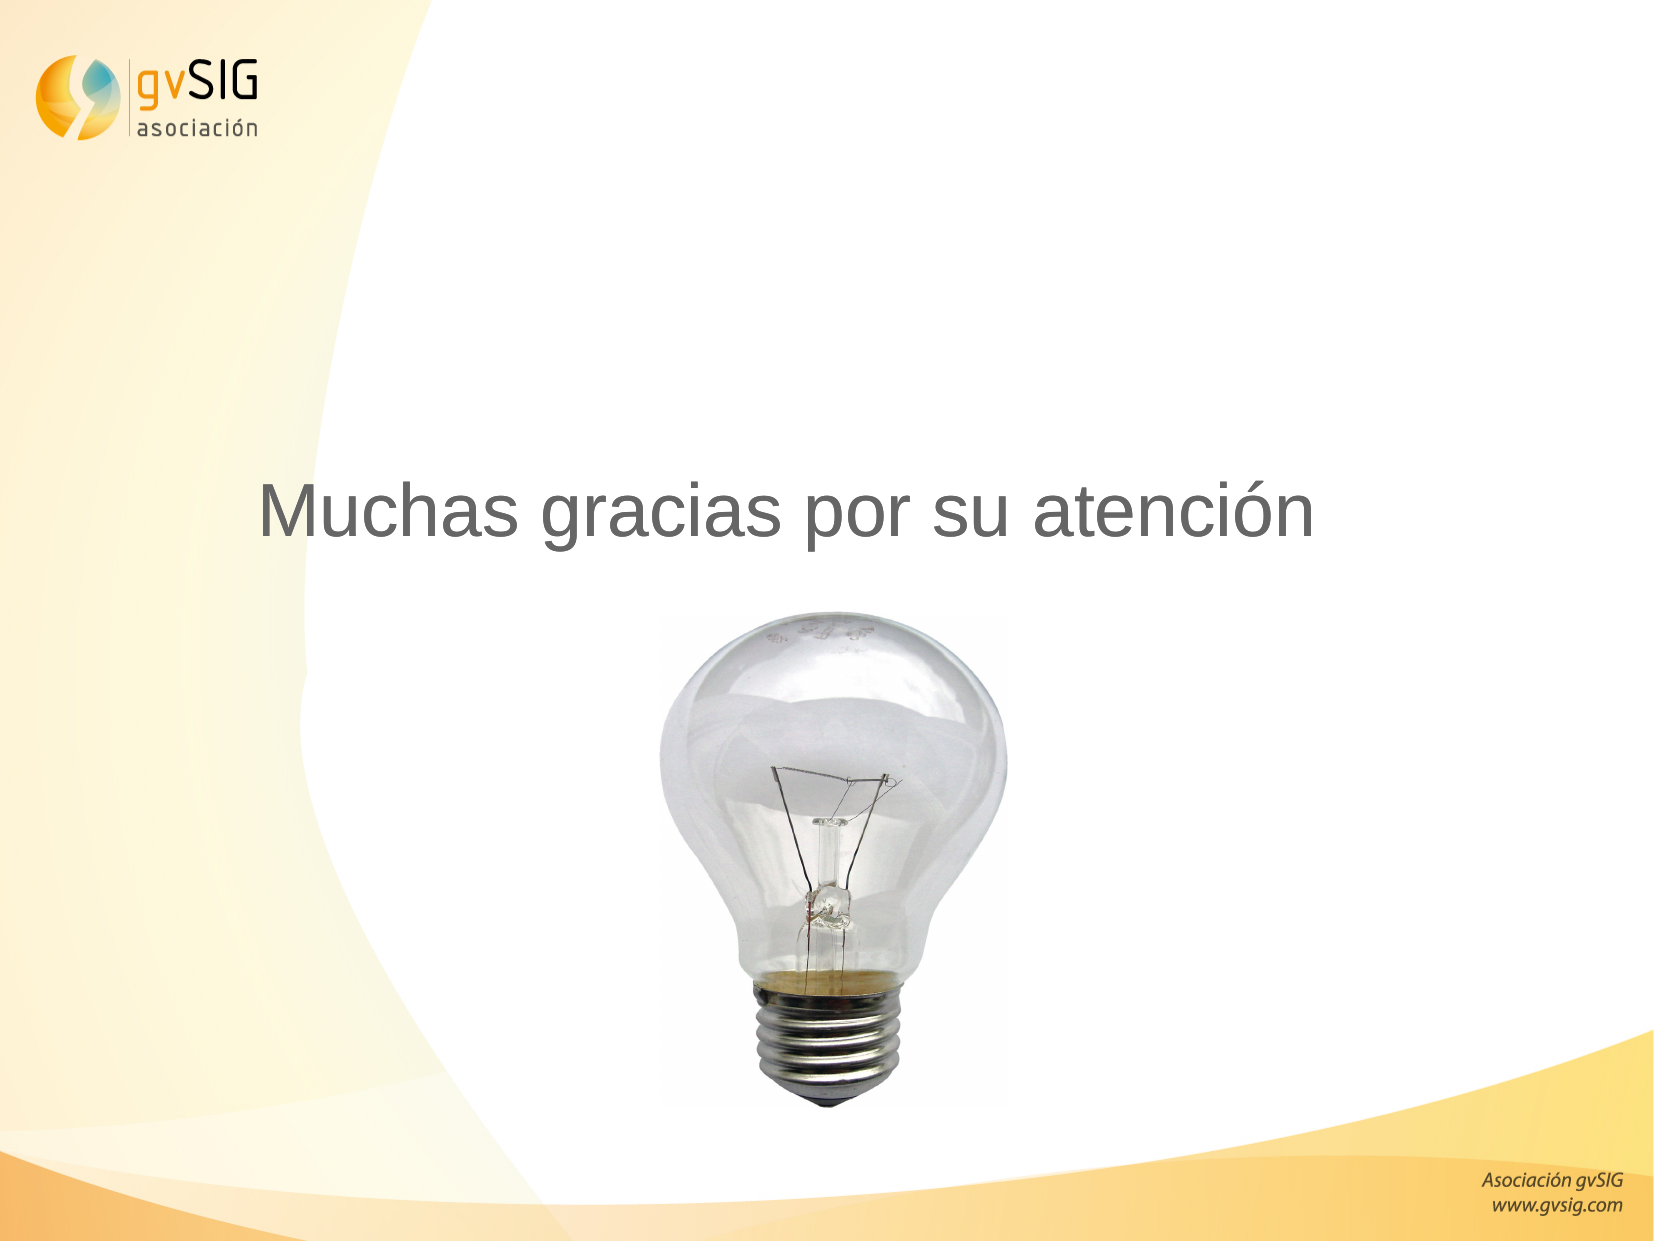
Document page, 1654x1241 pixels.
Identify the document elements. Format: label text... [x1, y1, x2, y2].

text_box Muchas gracias por su atención [242, 454, 1443, 570]
picture [0, 0, 1654, 1241]
